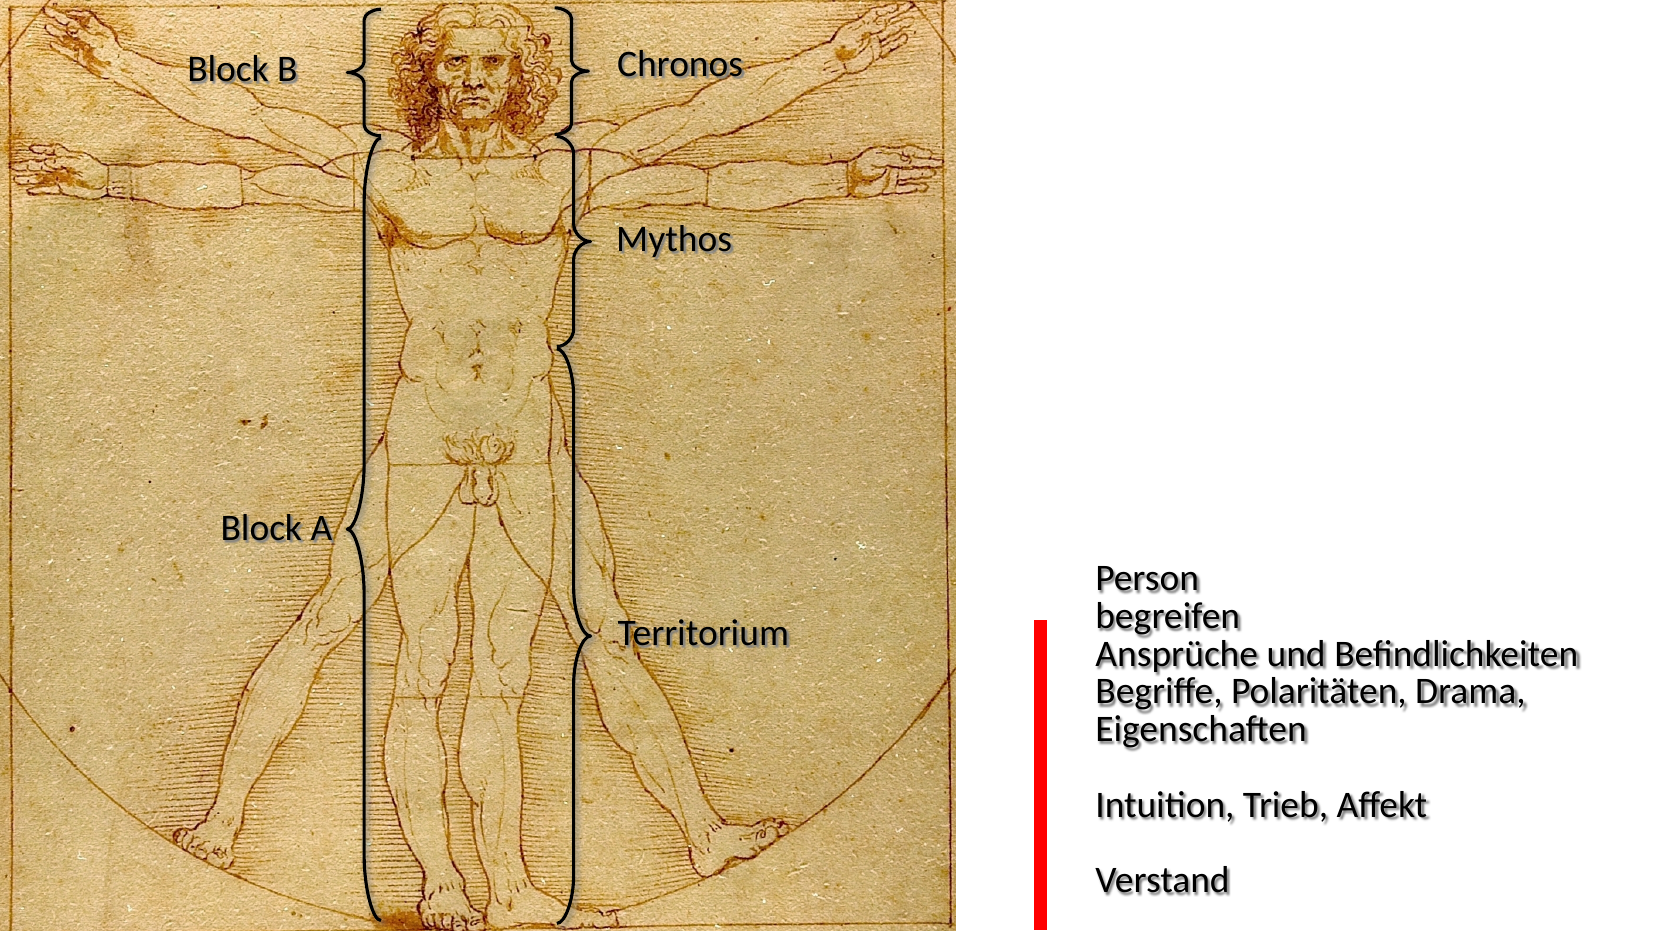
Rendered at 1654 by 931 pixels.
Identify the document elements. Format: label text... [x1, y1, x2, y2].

picture [0, 0, 956, 931]
text_box Person begreifen Ansprüche und Befindlichkeiten Begriffe, Polaritäten, Drama, Eigenschaften Intuition, Trieb, Affekt Verstand [1080, 555, 1594, 931]
text_box Block B [172, 46, 313, 99]
text_box Territorium [602, 609, 805, 663]
text_box Block A [205, 504, 348, 557]
text_box Chronos [602, 40, 759, 94]
text_box Mythos [601, 215, 748, 269]
